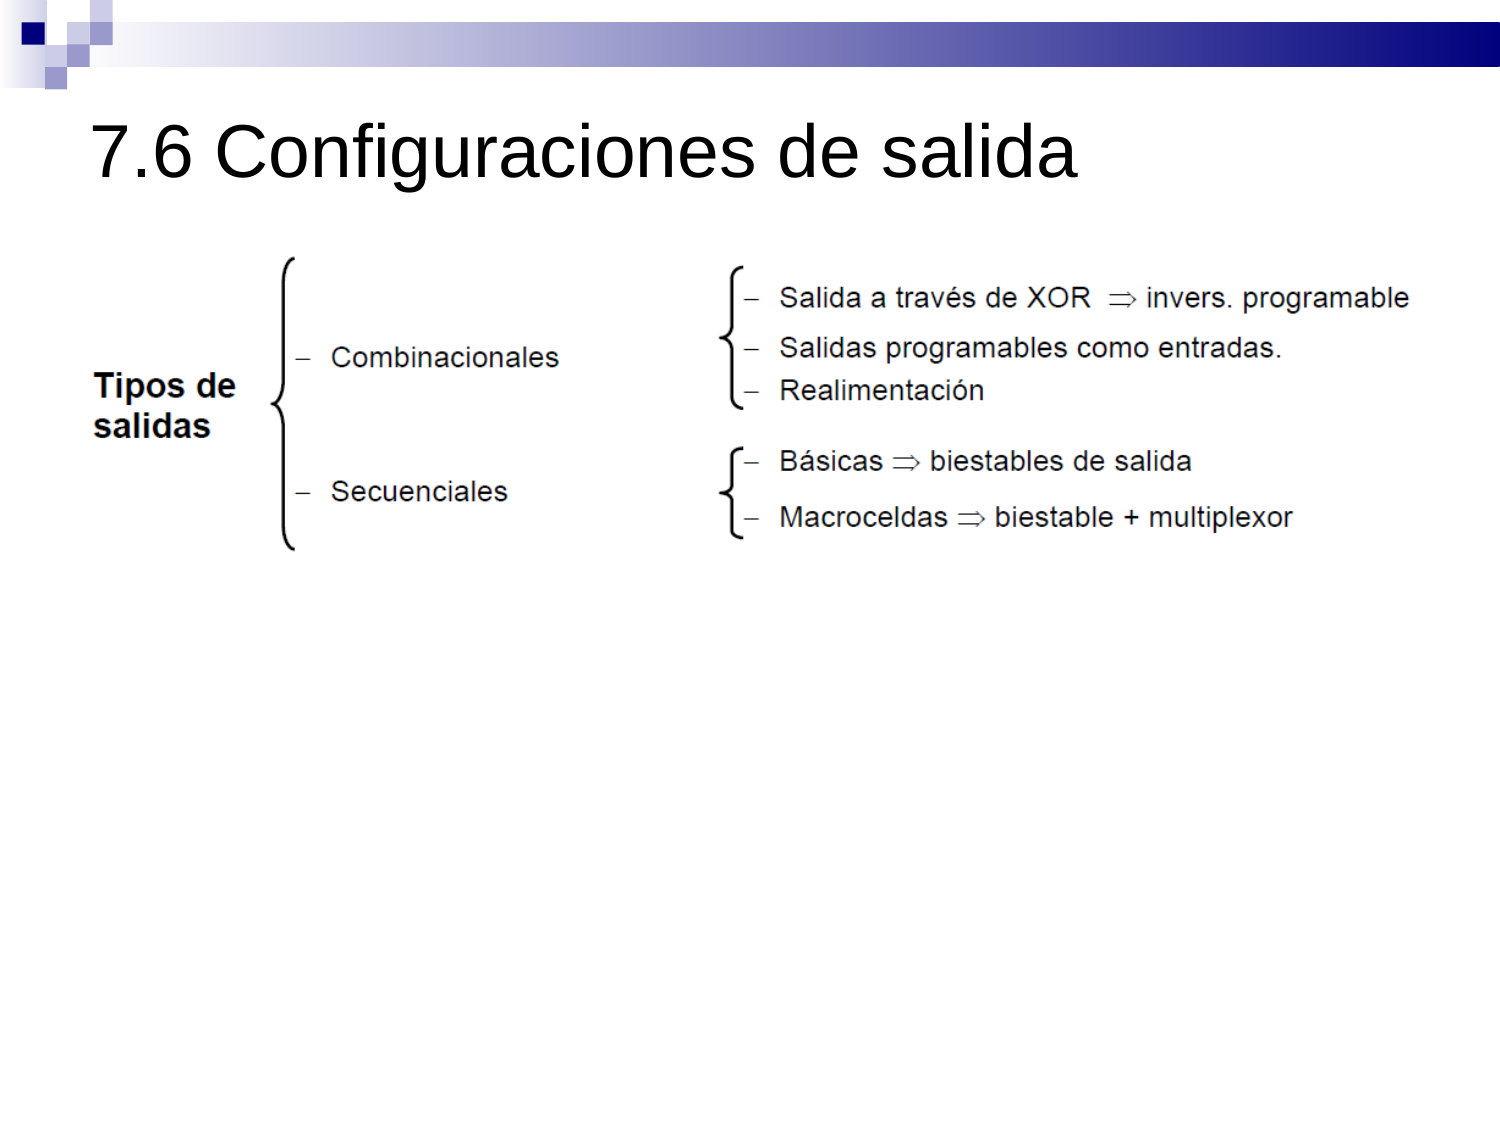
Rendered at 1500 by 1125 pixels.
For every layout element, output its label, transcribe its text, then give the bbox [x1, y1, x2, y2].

picture [76, 243, 1427, 576]
title 7.6 Configuraciones de salida [75, 75, 1426, 221]
